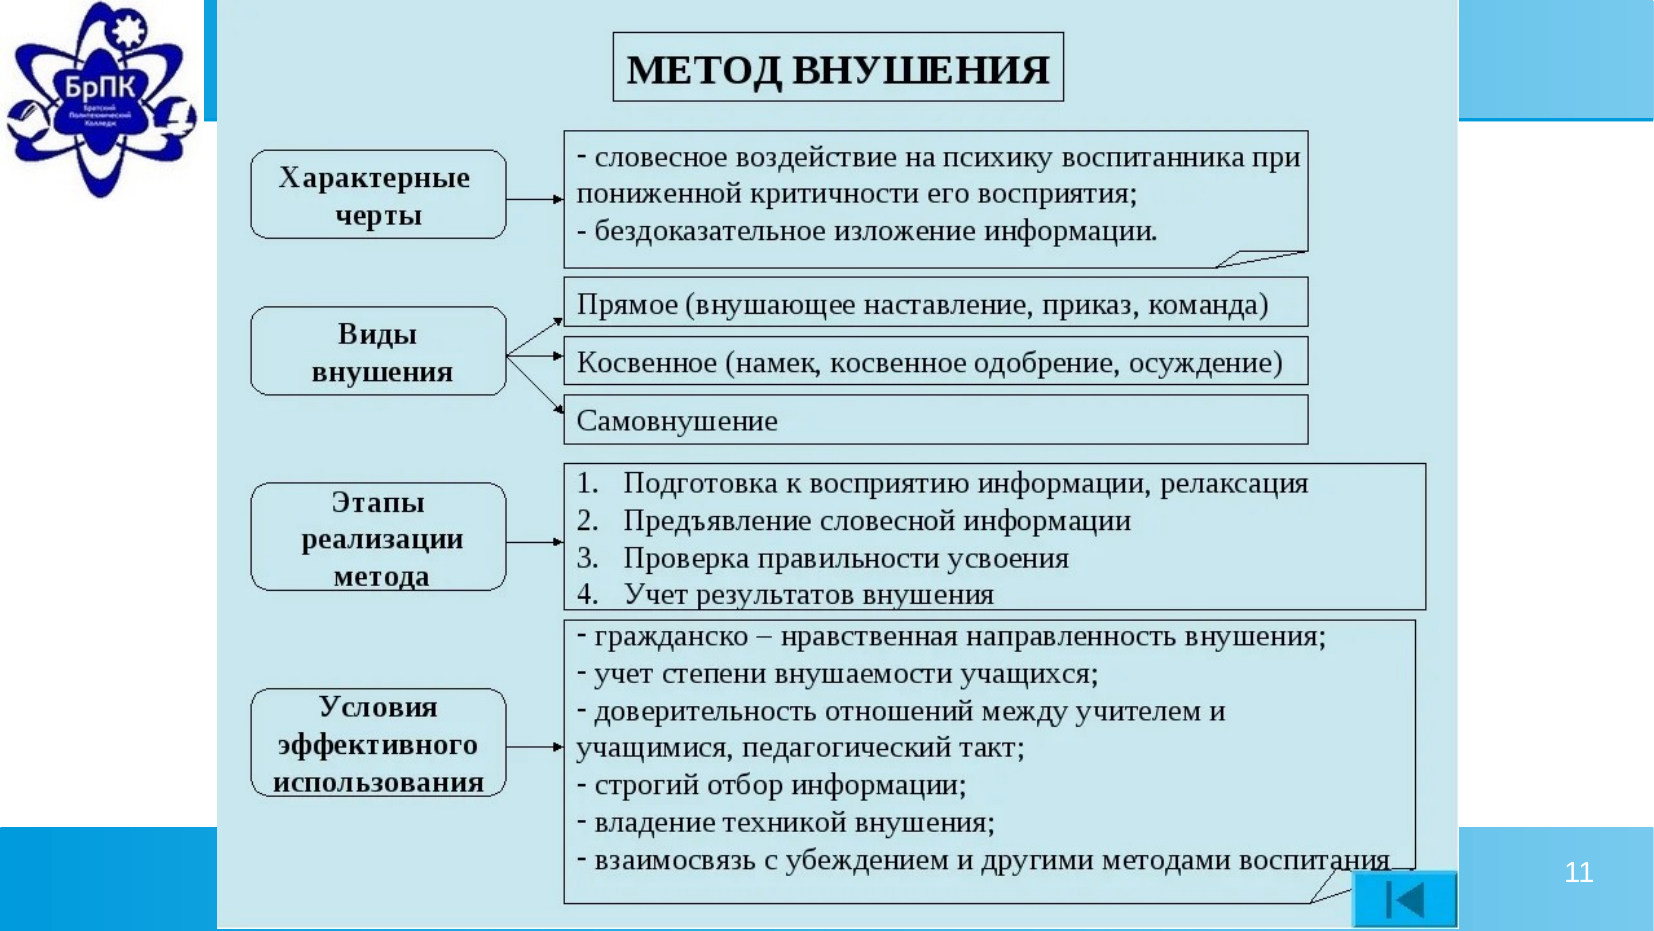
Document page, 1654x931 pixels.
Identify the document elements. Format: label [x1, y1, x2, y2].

picture [217, 0, 1459, 929]
picture [0, 0, 204, 203]
